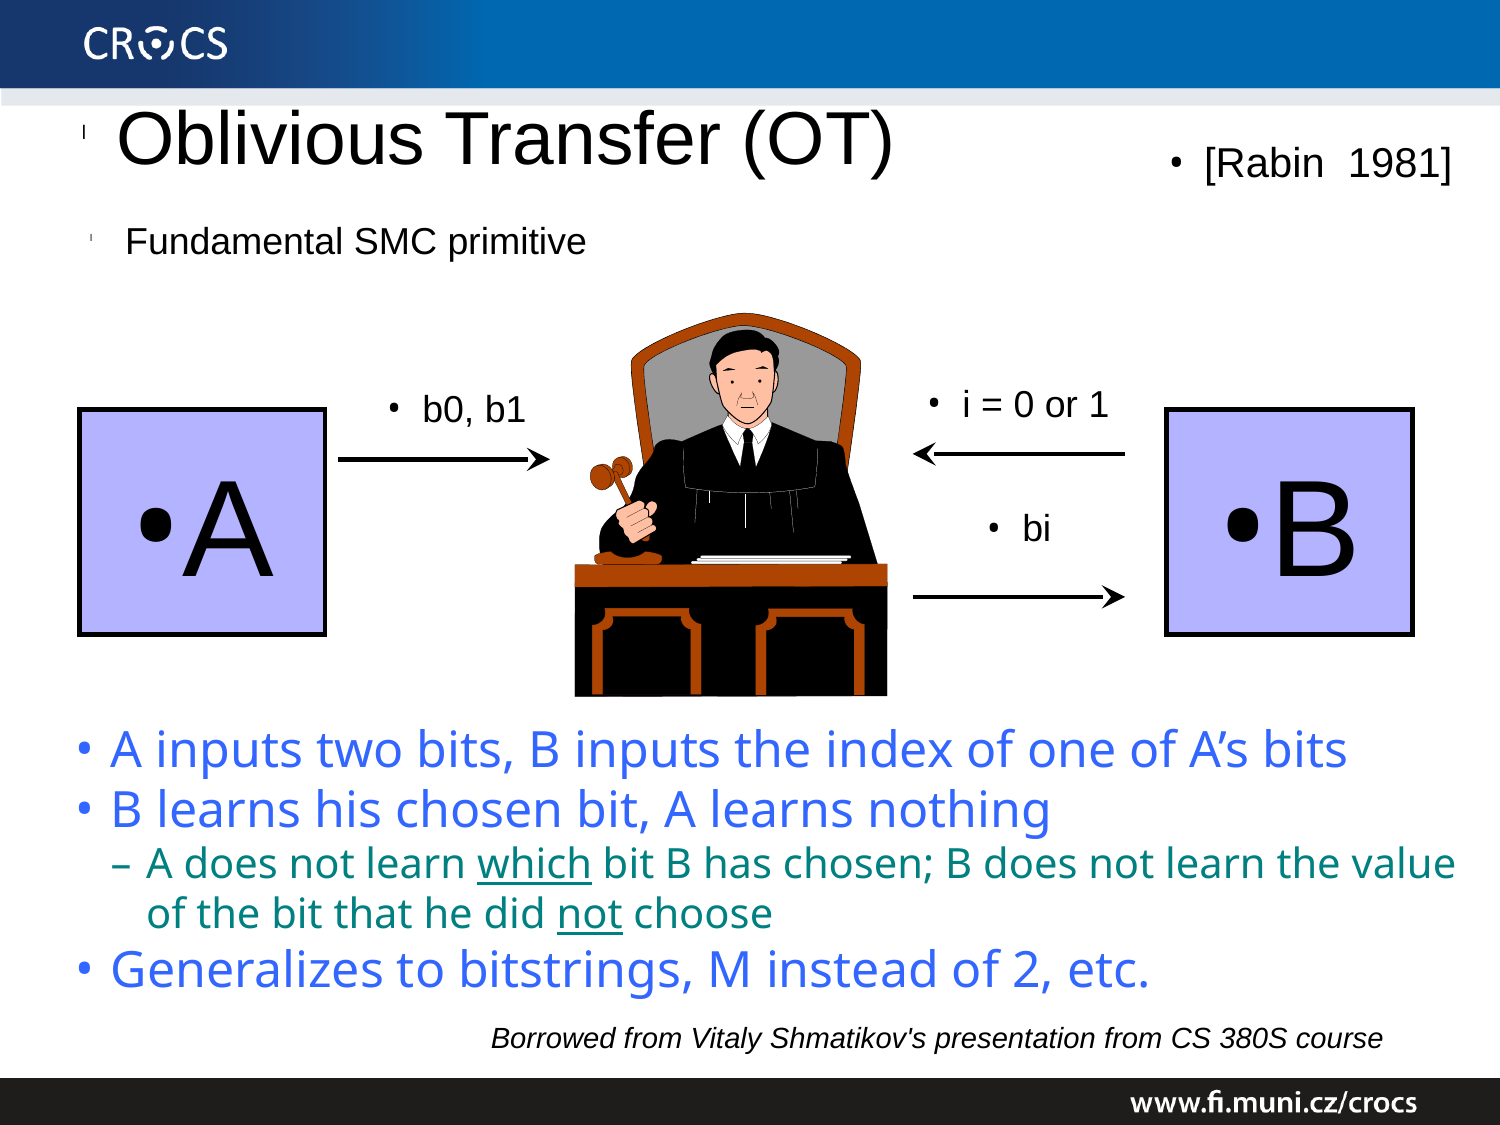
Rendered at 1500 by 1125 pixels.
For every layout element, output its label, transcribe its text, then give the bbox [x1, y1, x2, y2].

text_box Oblivious Transfer (OT) [66, 37, 1475, 188]
text_box i = 0 or 1 [912, 371, 1152, 448]
text_box b0, b1 [372, 377, 520, 461]
text_box bi [1028, 523, 1037, 539]
text_box [Rabin 1981] [1153, 128, 1436, 194]
text_box B [1166, 409, 1413, 635]
text_box A inputs two bits, B inputs the index of one of A’s bits B learns his chosen bit, A learns nothing A does not learn which bit B has chosen; B does not learn the value of the bit that he did not choose Generalizes to bitstrings, M instead of 2, etc. [25, 709, 1475, 1047]
text_box Fundamental SMC primitive [74, 209, 1475, 310]
picture [0, 0, 1500, 1125]
text_box bi [972, 496, 1037, 581]
text_box Borrowed from Vitaly Shmatikov's presentation from CS 380S course [476, 1012, 1500, 1063]
text_box A [79, 409, 325, 635]
